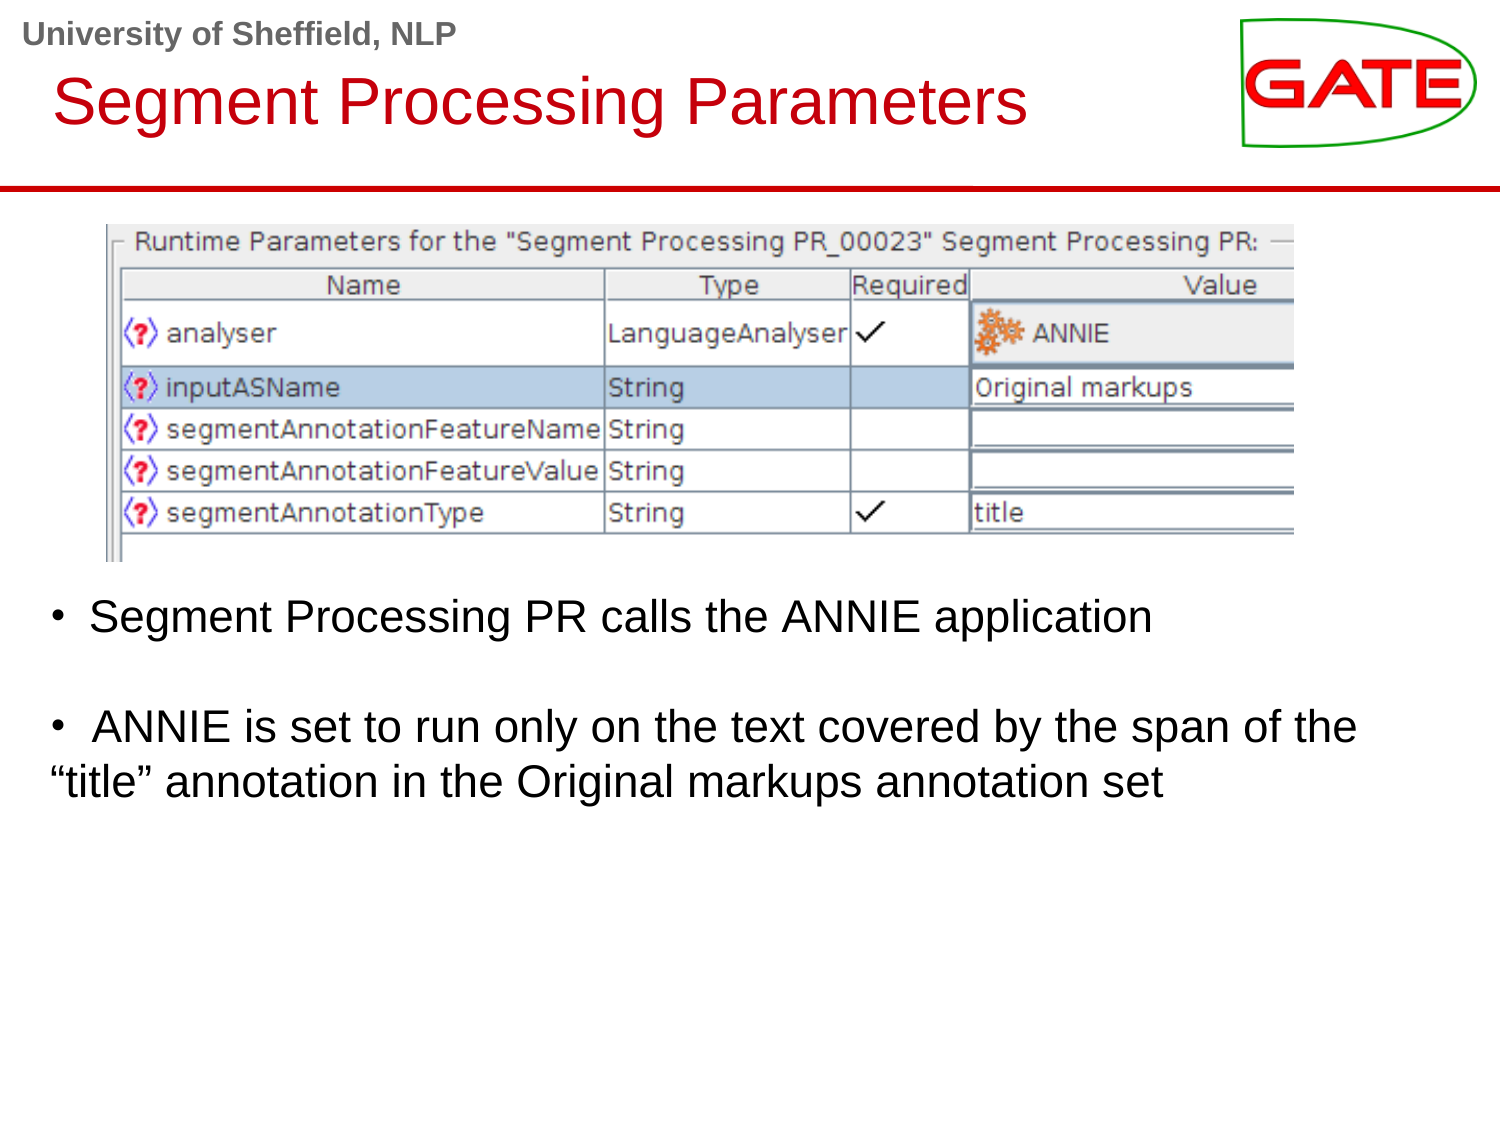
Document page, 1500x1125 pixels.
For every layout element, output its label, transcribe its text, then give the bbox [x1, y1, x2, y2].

picture [1380, 18, 1477, 148]
title Segment Processing Parameters [37, 0, 1380, 197]
text_box Segment Processing PR calls the ANNIE application ANNIE is set to run only on the text covered by the span of the “title” annotation in the Original markups annotation set [35, 579, 1477, 1063]
picture [106, 224, 1294, 562]
